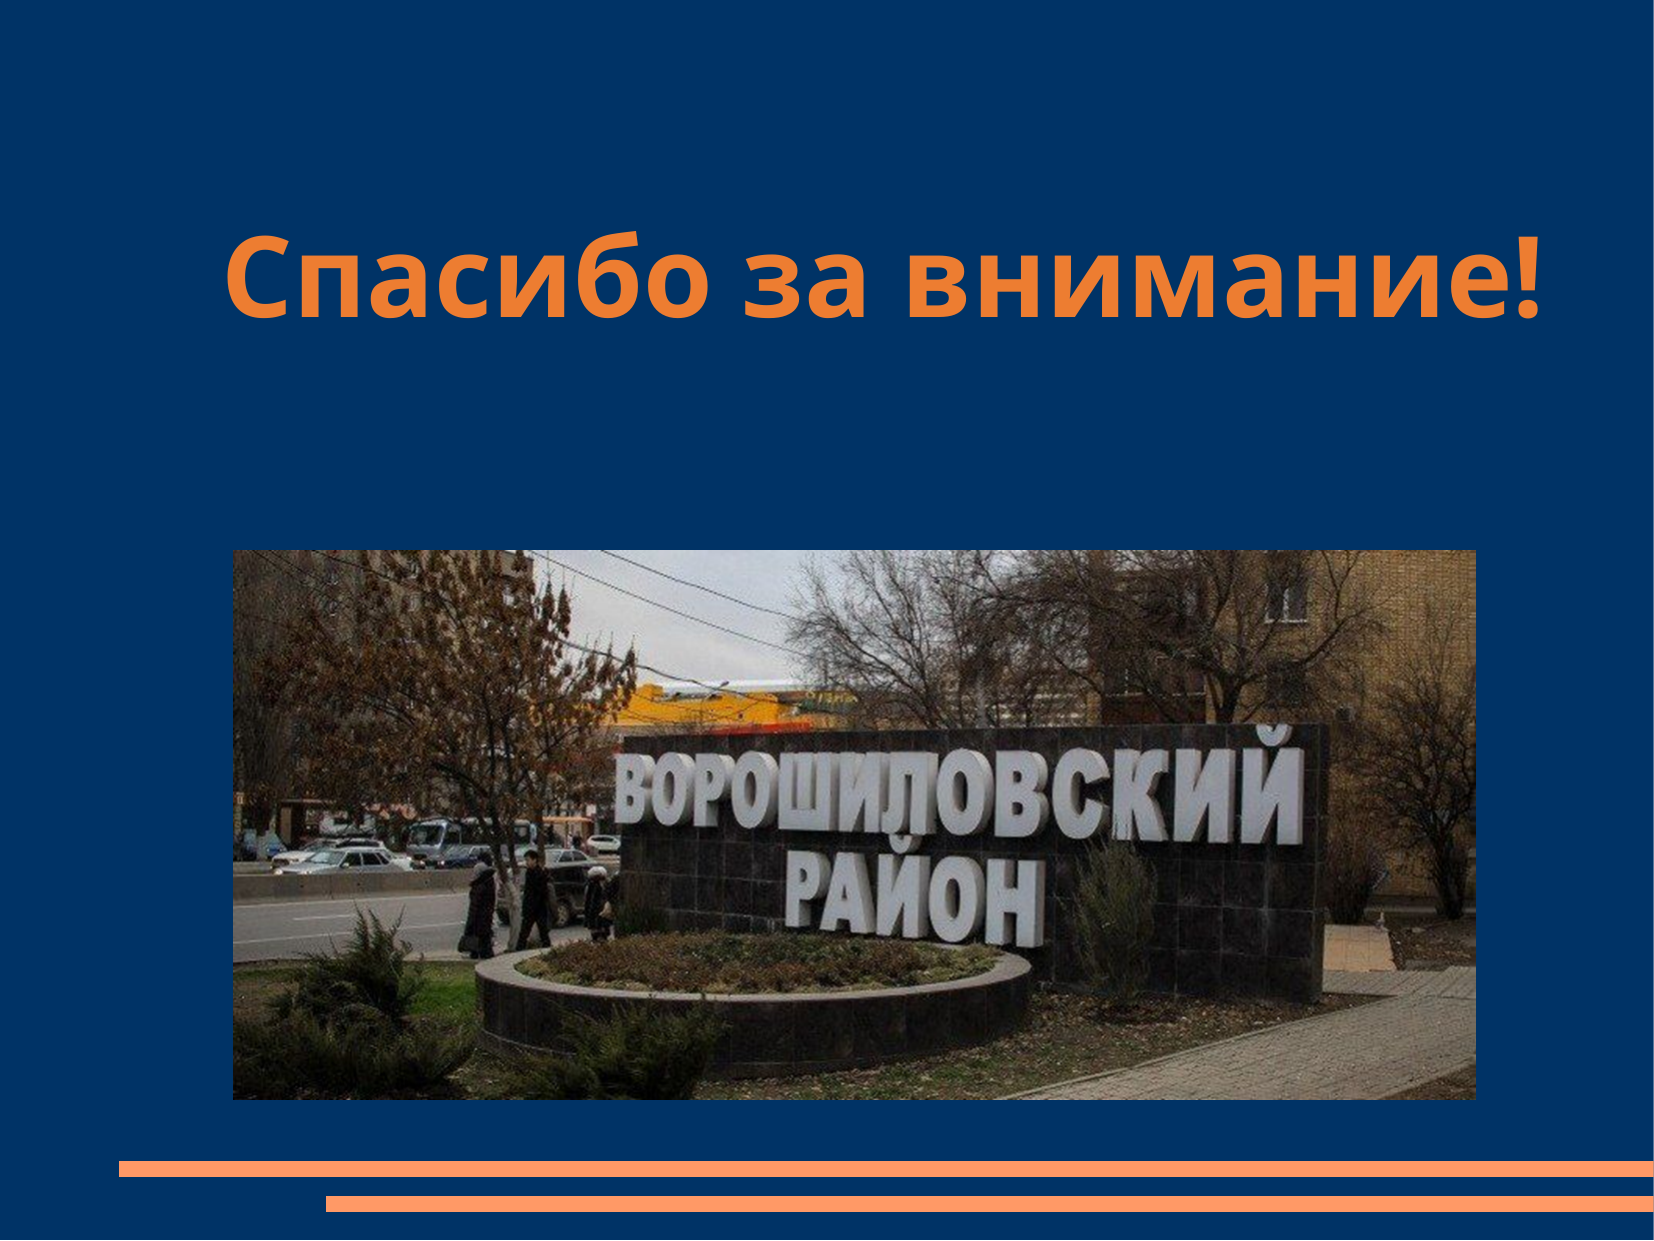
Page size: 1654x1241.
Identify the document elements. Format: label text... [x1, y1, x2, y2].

picture [233, 550, 1476, 1100]
text_box Спасибо за внимание! [206, 197, 1550, 349]
